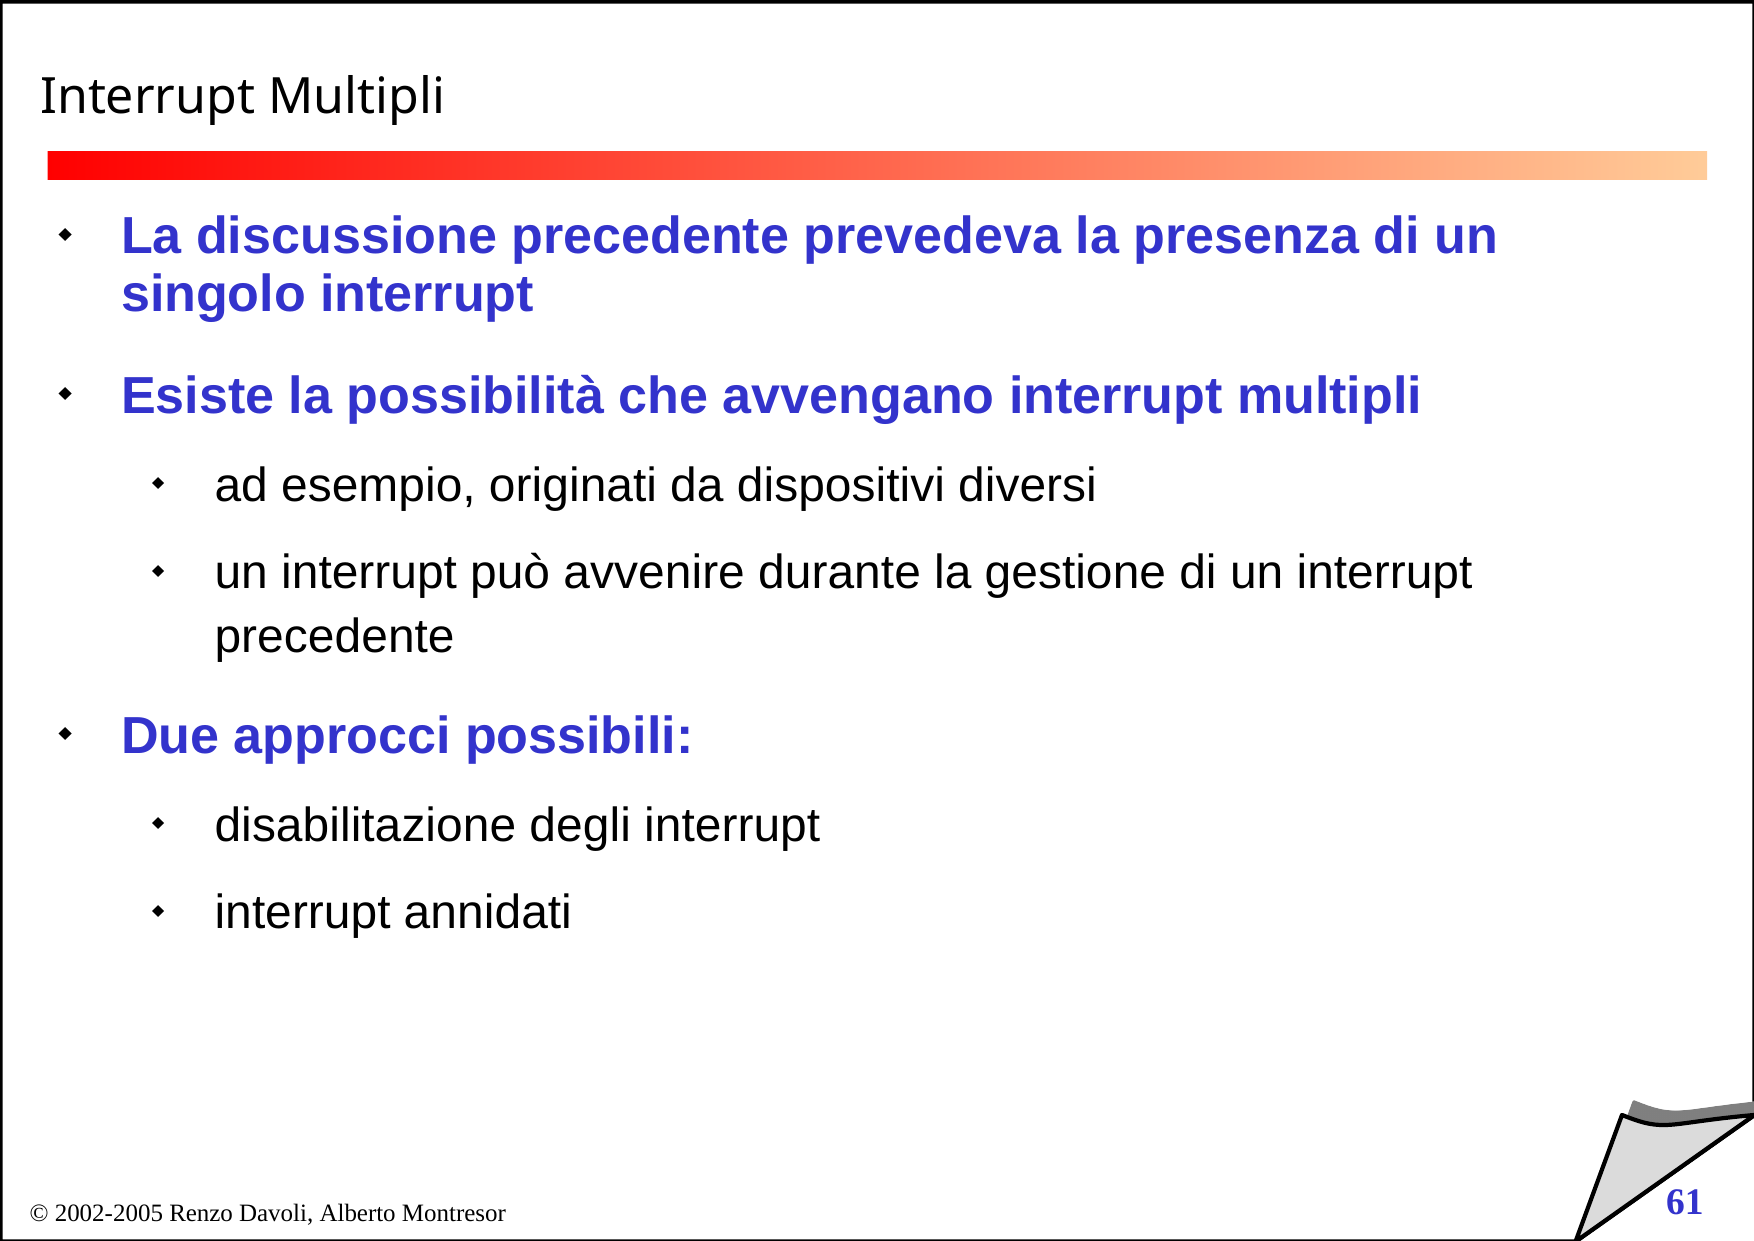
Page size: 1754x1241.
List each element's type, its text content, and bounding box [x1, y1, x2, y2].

title Interrupt Multipli [40, 49, 1714, 144]
list La discussione precedente prevedeva la presenza di un singolo interrupt Esiste la possibilità che avvengano interrupt multipli ad esempio, originati da dispositivi diversi un interrupt può avvenire durante la gestione di un interrupt precedente Due approcci possibili: disabilitazione degli interrupt interrupt annidati [58, 206, 1696, 967]
